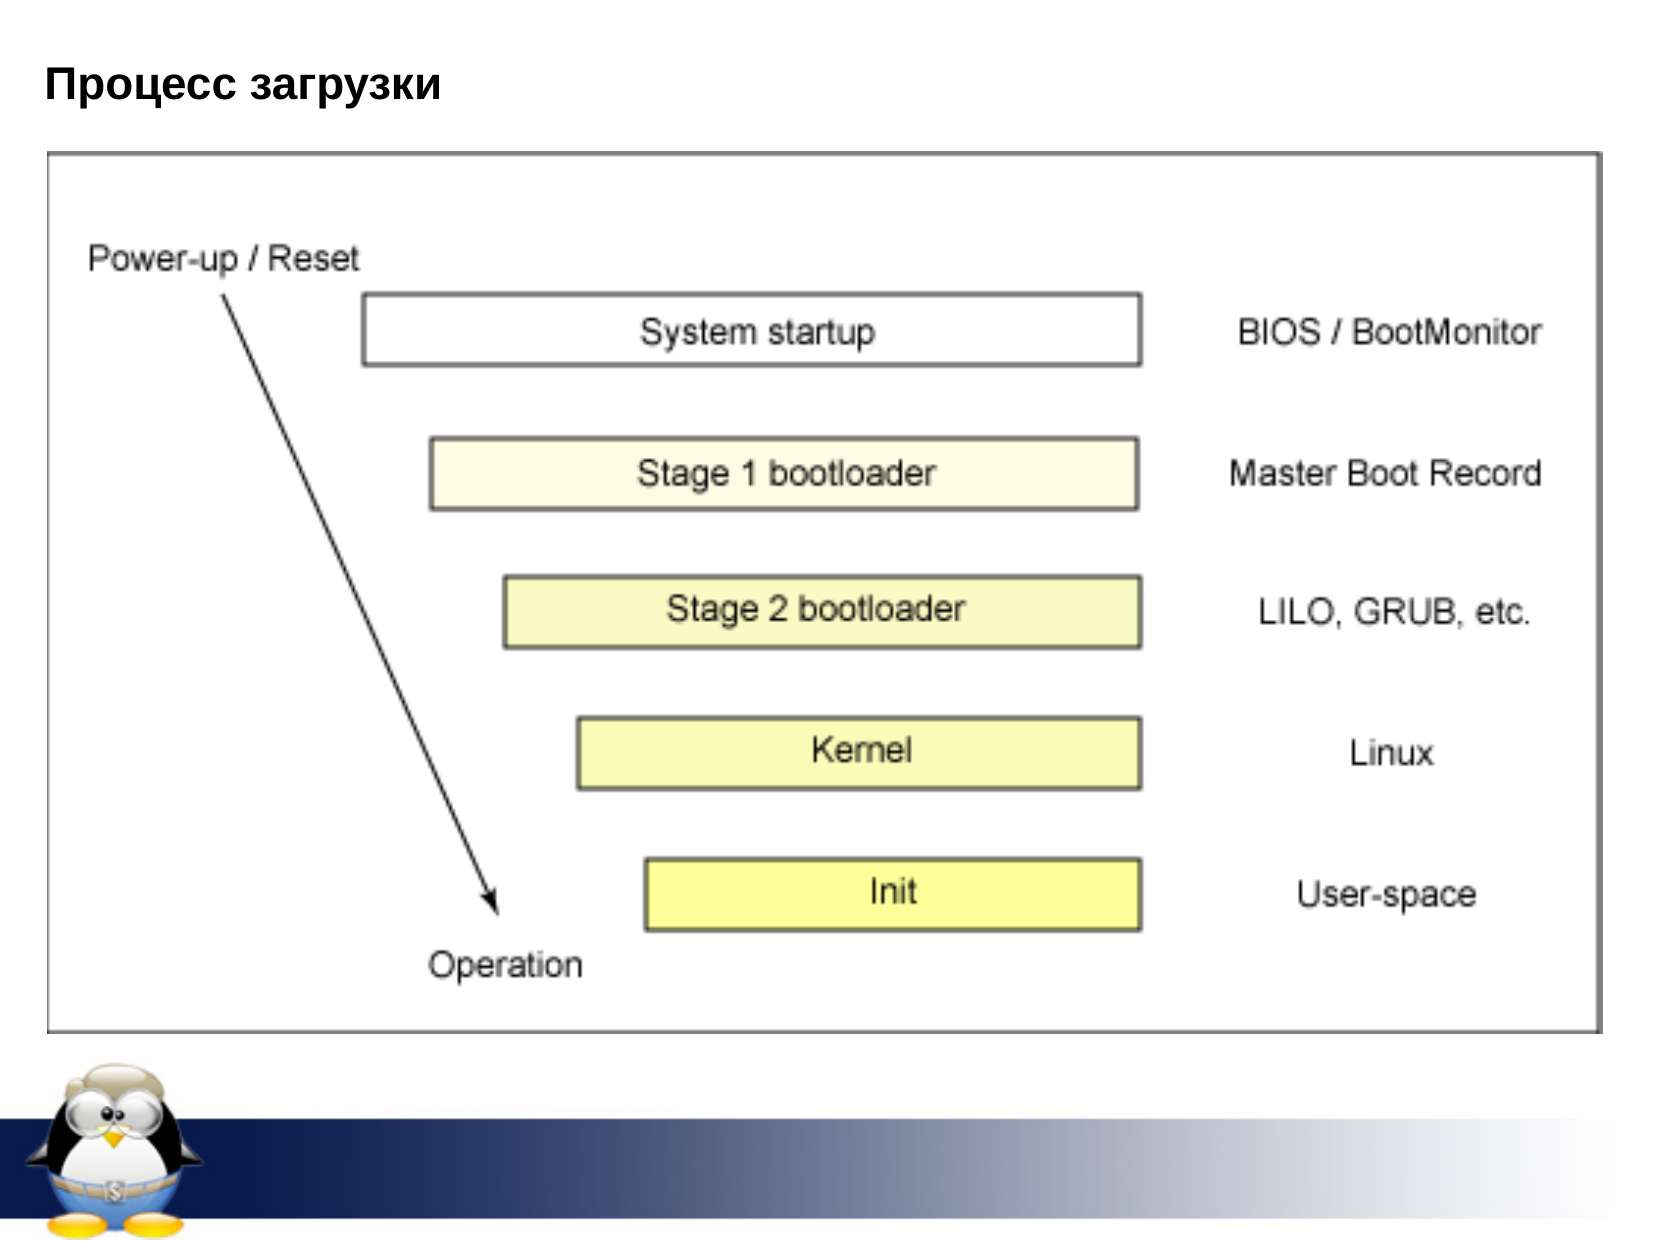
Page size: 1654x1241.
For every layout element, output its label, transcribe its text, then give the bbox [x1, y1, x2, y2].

picture [0, 1057, 1654, 1241]
picture [47, 151, 1603, 1034]
text_box Процесс загрузки [29, 51, 458, 119]
